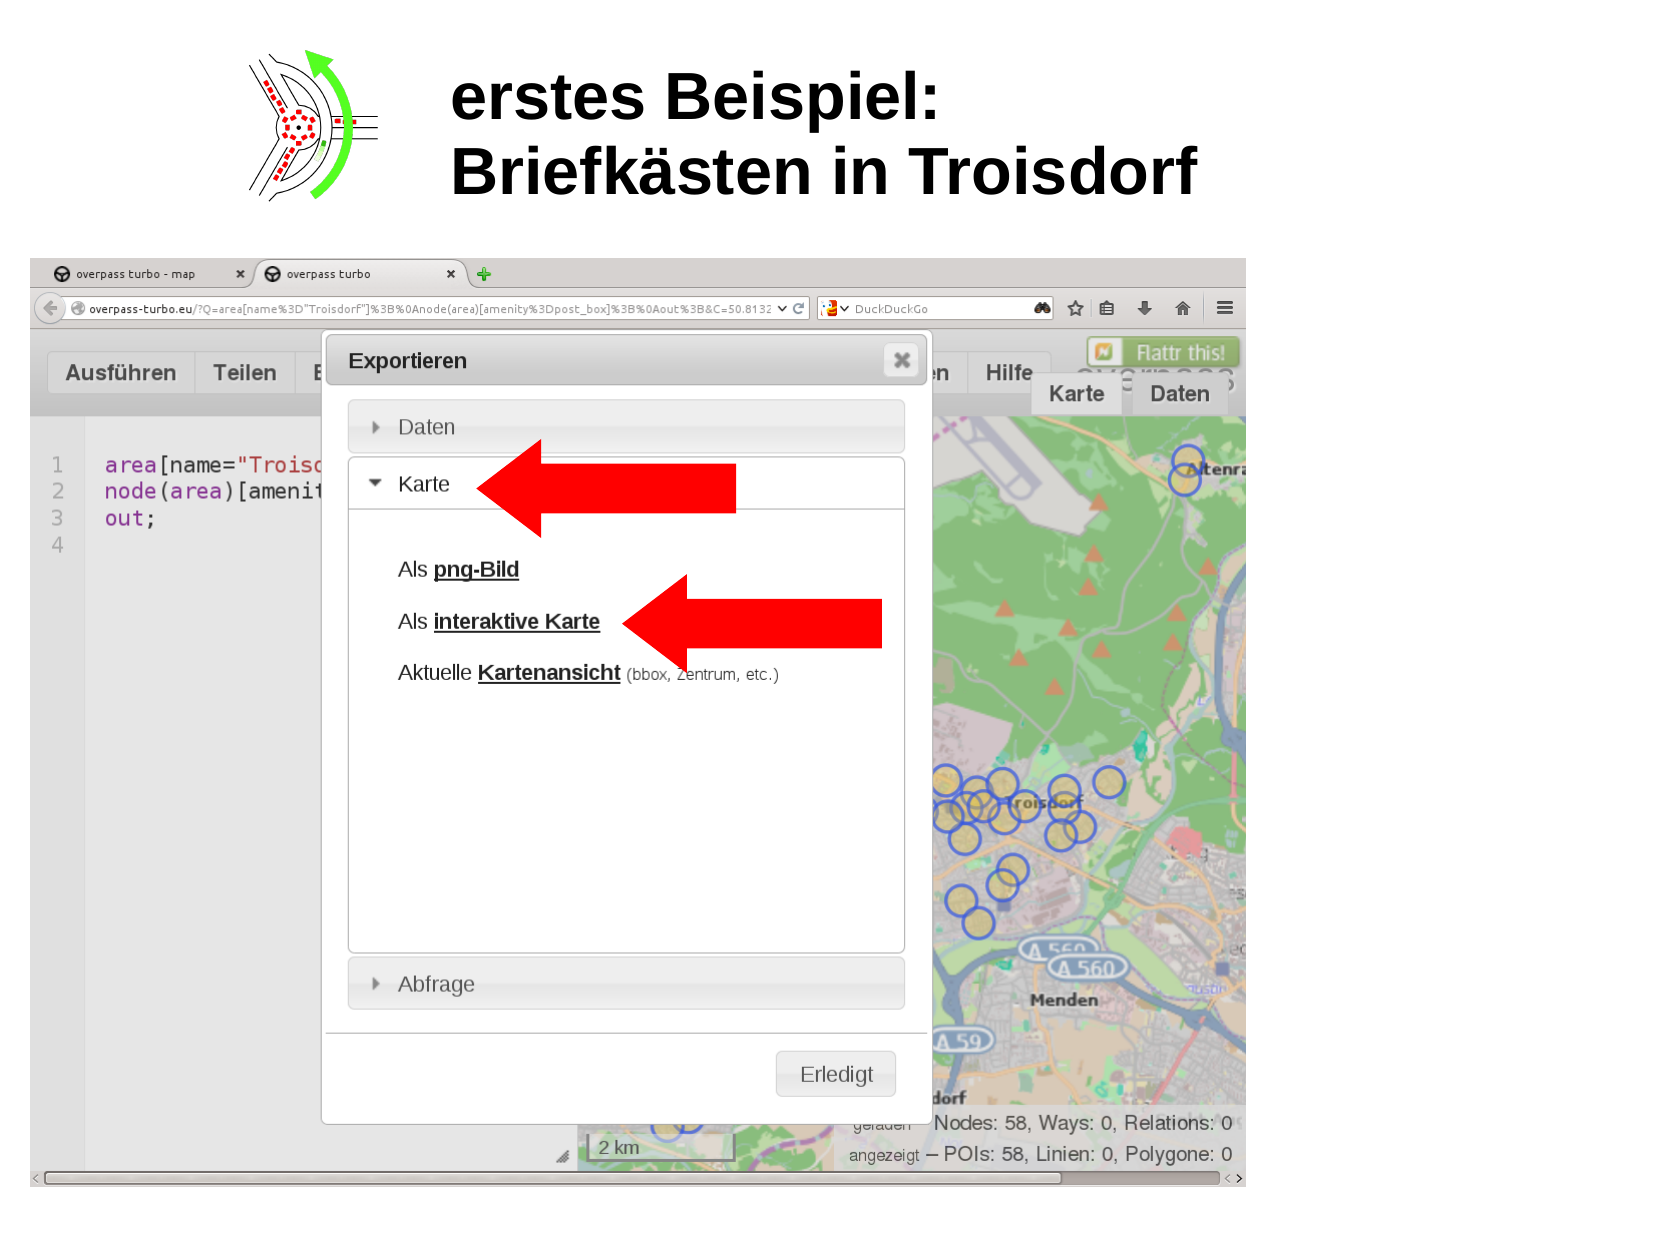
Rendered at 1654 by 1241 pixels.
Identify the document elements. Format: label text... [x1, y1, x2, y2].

text_box erstes Beispiel: Briefkästen in Troisdorf [435, 52, 1215, 217]
picture [232, 49, 390, 206]
text_box [476, 438, 737, 539]
picture [30, 258, 1246, 1187]
text_box [622, 574, 882, 674]
